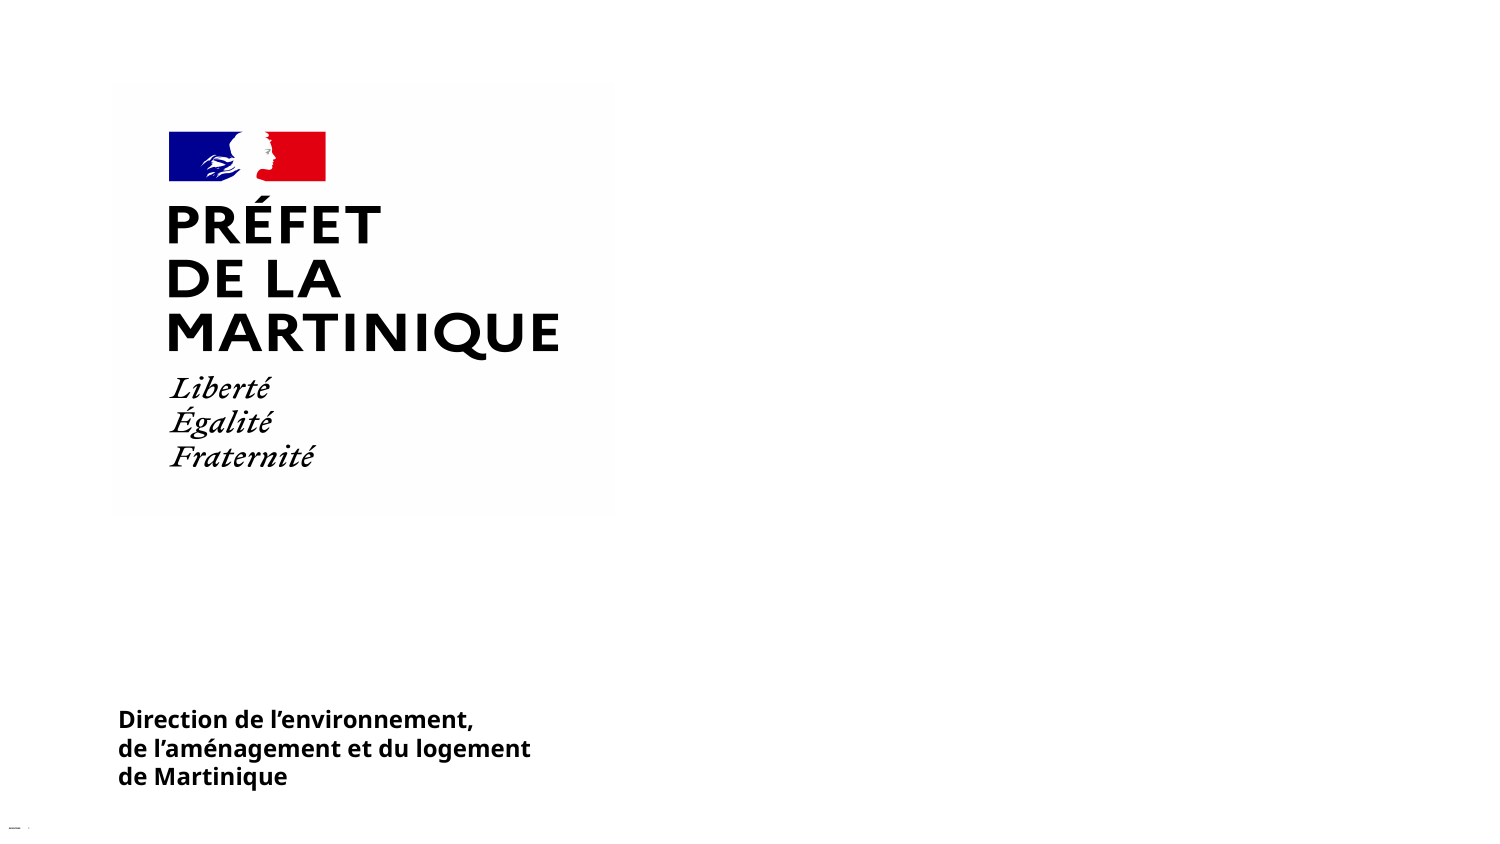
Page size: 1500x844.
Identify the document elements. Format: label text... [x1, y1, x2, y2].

picture [112, 82, 615, 516]
footer Direction de l’environnement, de l’aménagement et du logement de Martinique [118, 643, 650, 791]
slide_number <numéro> [0, 814, 30, 844]
